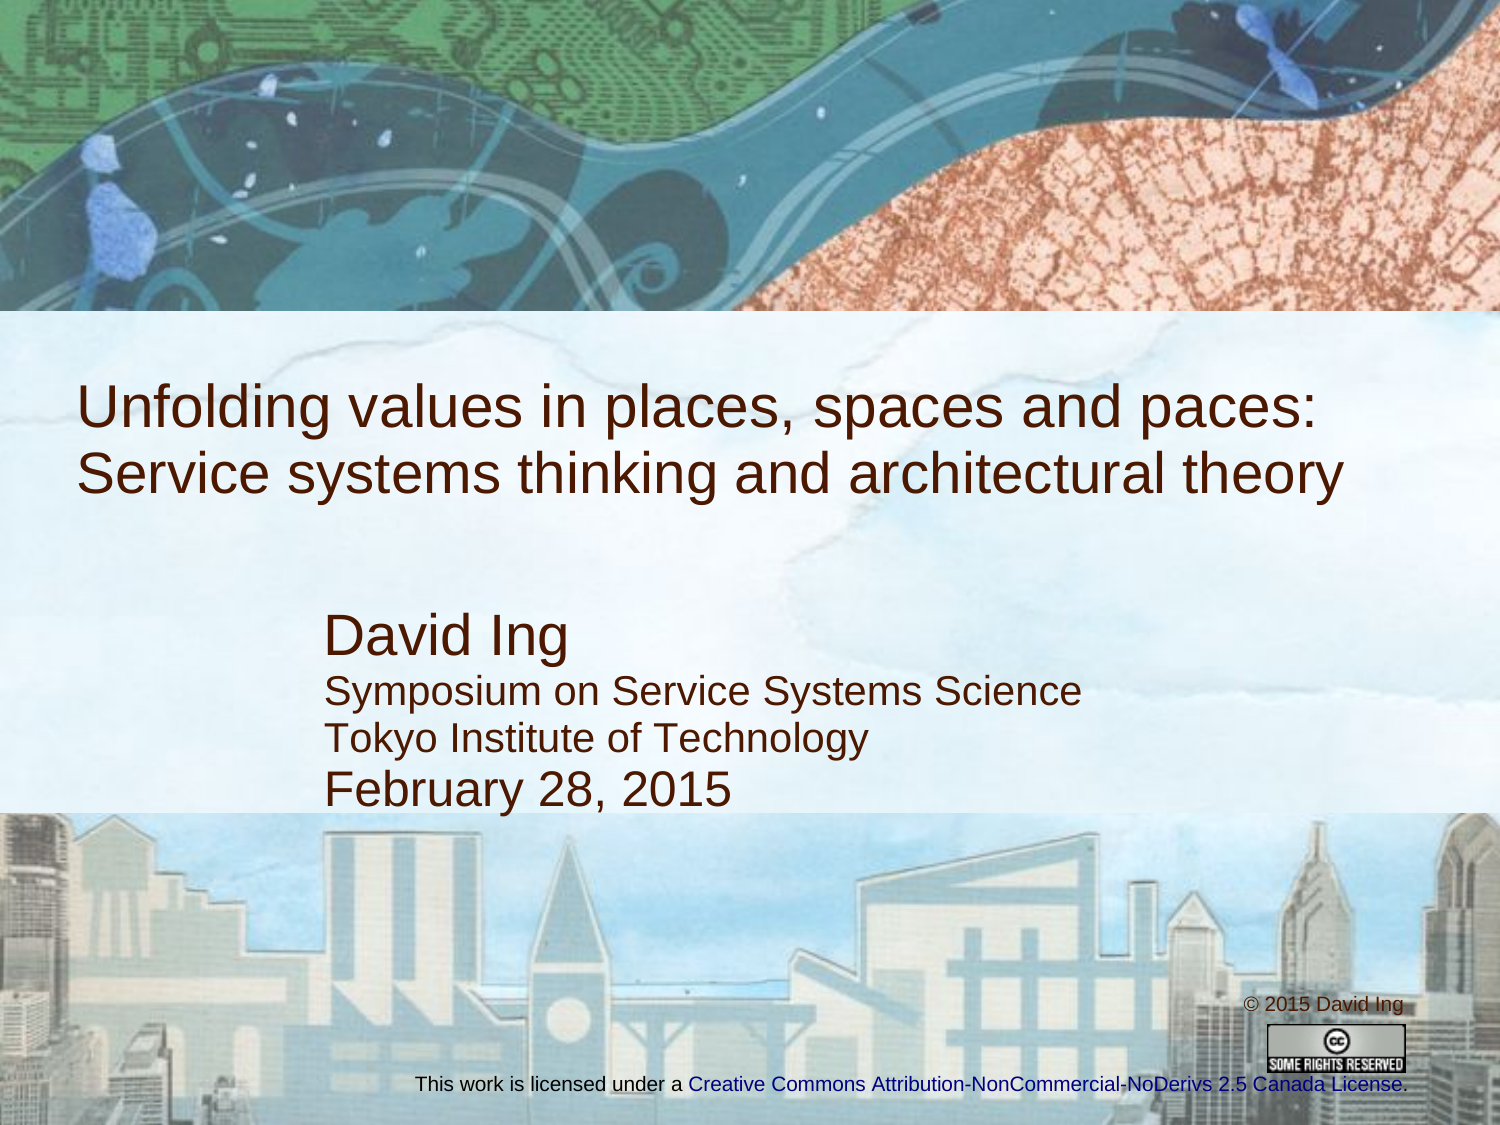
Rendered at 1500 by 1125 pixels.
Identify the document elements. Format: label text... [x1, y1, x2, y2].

title Unfolding values in places, spaces and paces: Service systems thinking and architectural theory [76, 328, 1358, 549]
list David Ing Symposium on Service Systems Science Tokyo Institute of Technology February 28, 2015 [324, 602, 1375, 819]
picture [0, 0, 1500, 1125]
